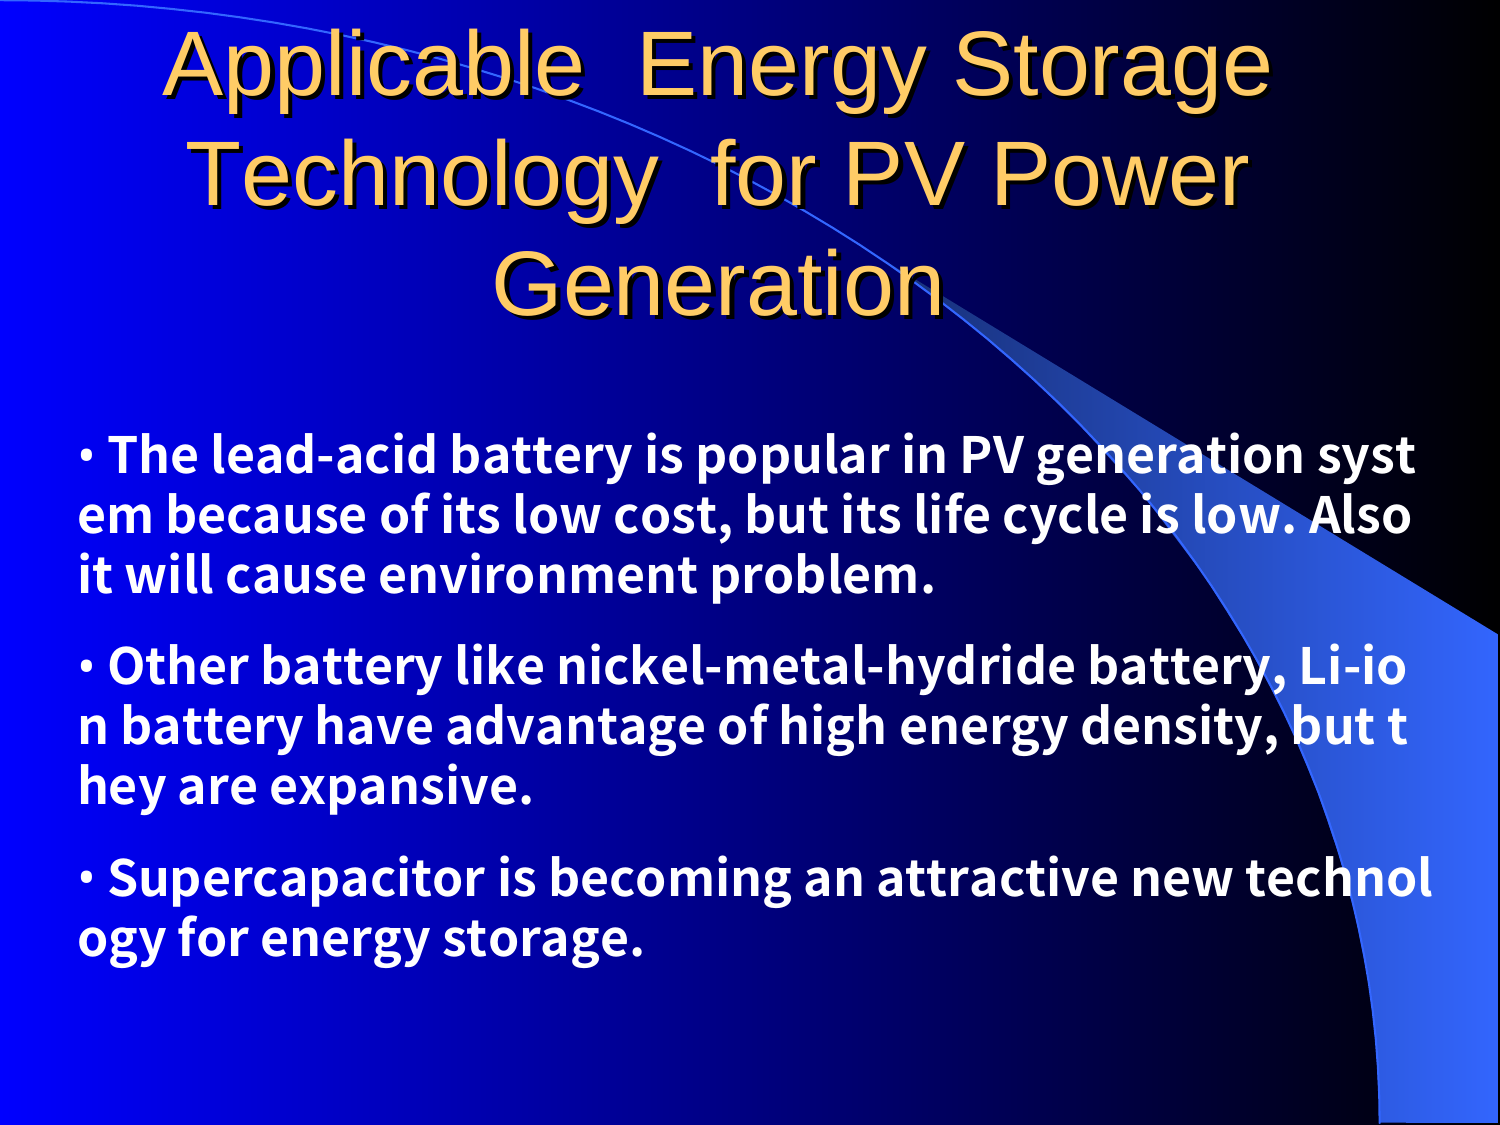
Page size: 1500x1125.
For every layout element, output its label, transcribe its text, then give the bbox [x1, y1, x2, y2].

title Applicable Energy Storage Technology for PV Power Generation [0, 74, 1438, 263]
text_box The lead-acid battery is popular in PV generation system because of its low cost, but its life cycle is low. Also it will cause environment problem. Other battery like nickel-metal-hydride battery, Li-ion battery have advantage of high energy density, but they are expansive. Supercapacitor is becoming an attractive new technology for energy storage. [62, 324, 1450, 1066]
